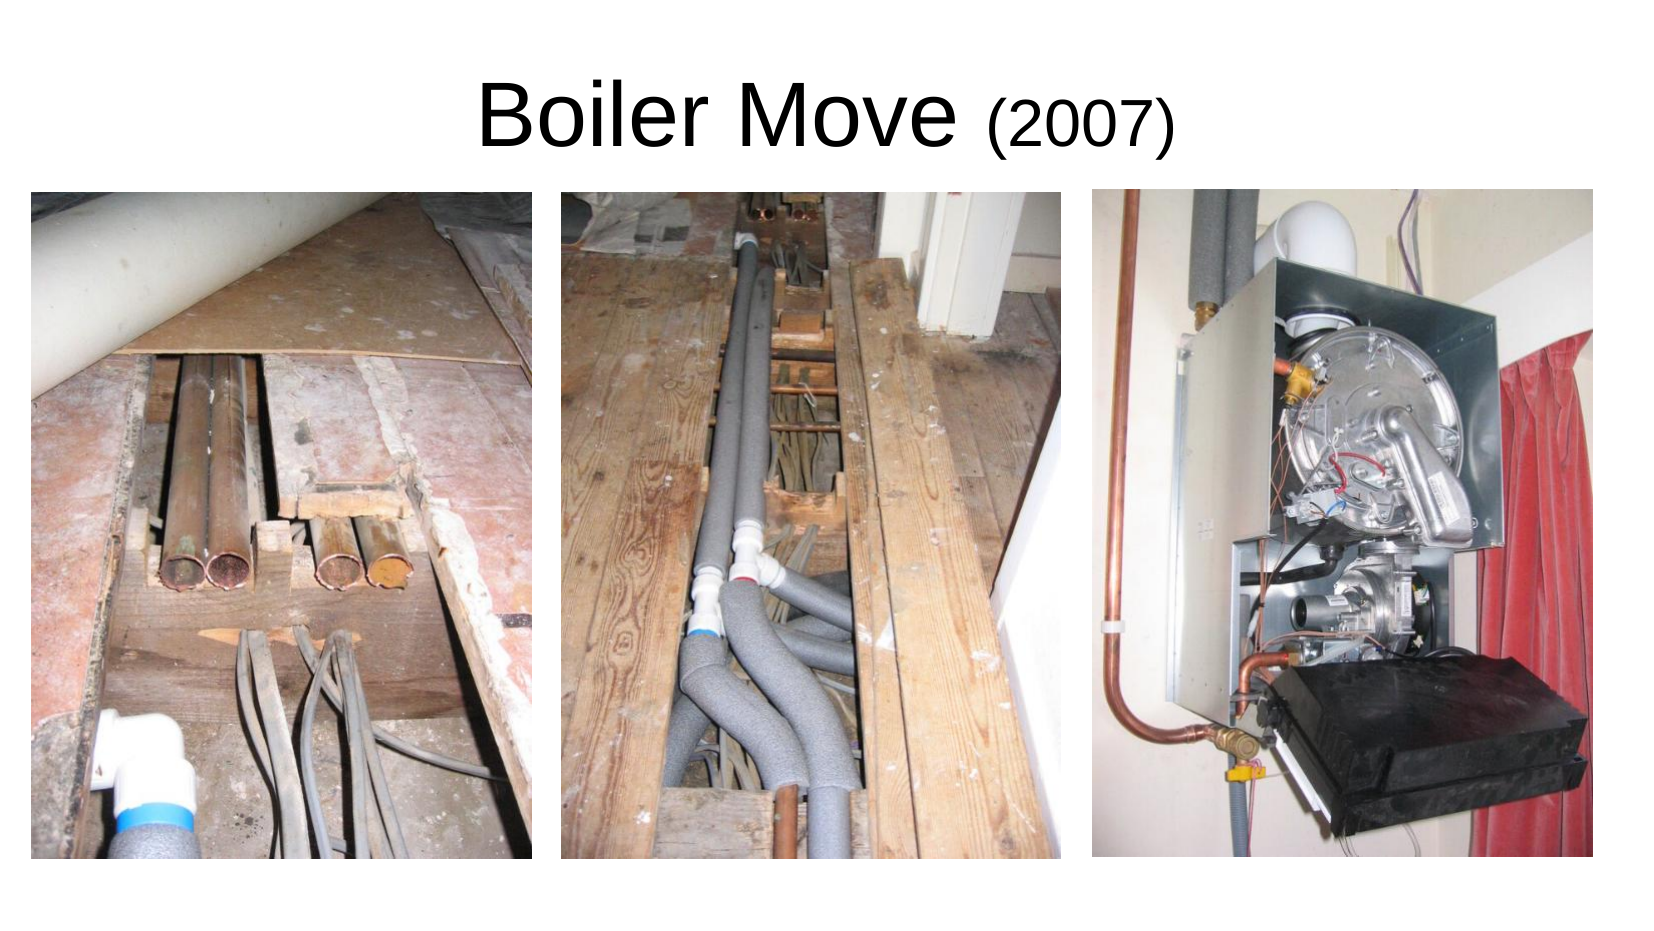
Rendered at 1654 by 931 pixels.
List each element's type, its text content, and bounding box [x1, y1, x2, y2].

title Boiler Move (2007) [82, 37, 1571, 193]
picture [561, 192, 1061, 859]
picture [31, 192, 532, 859]
picture [1092, 189, 1593, 857]
